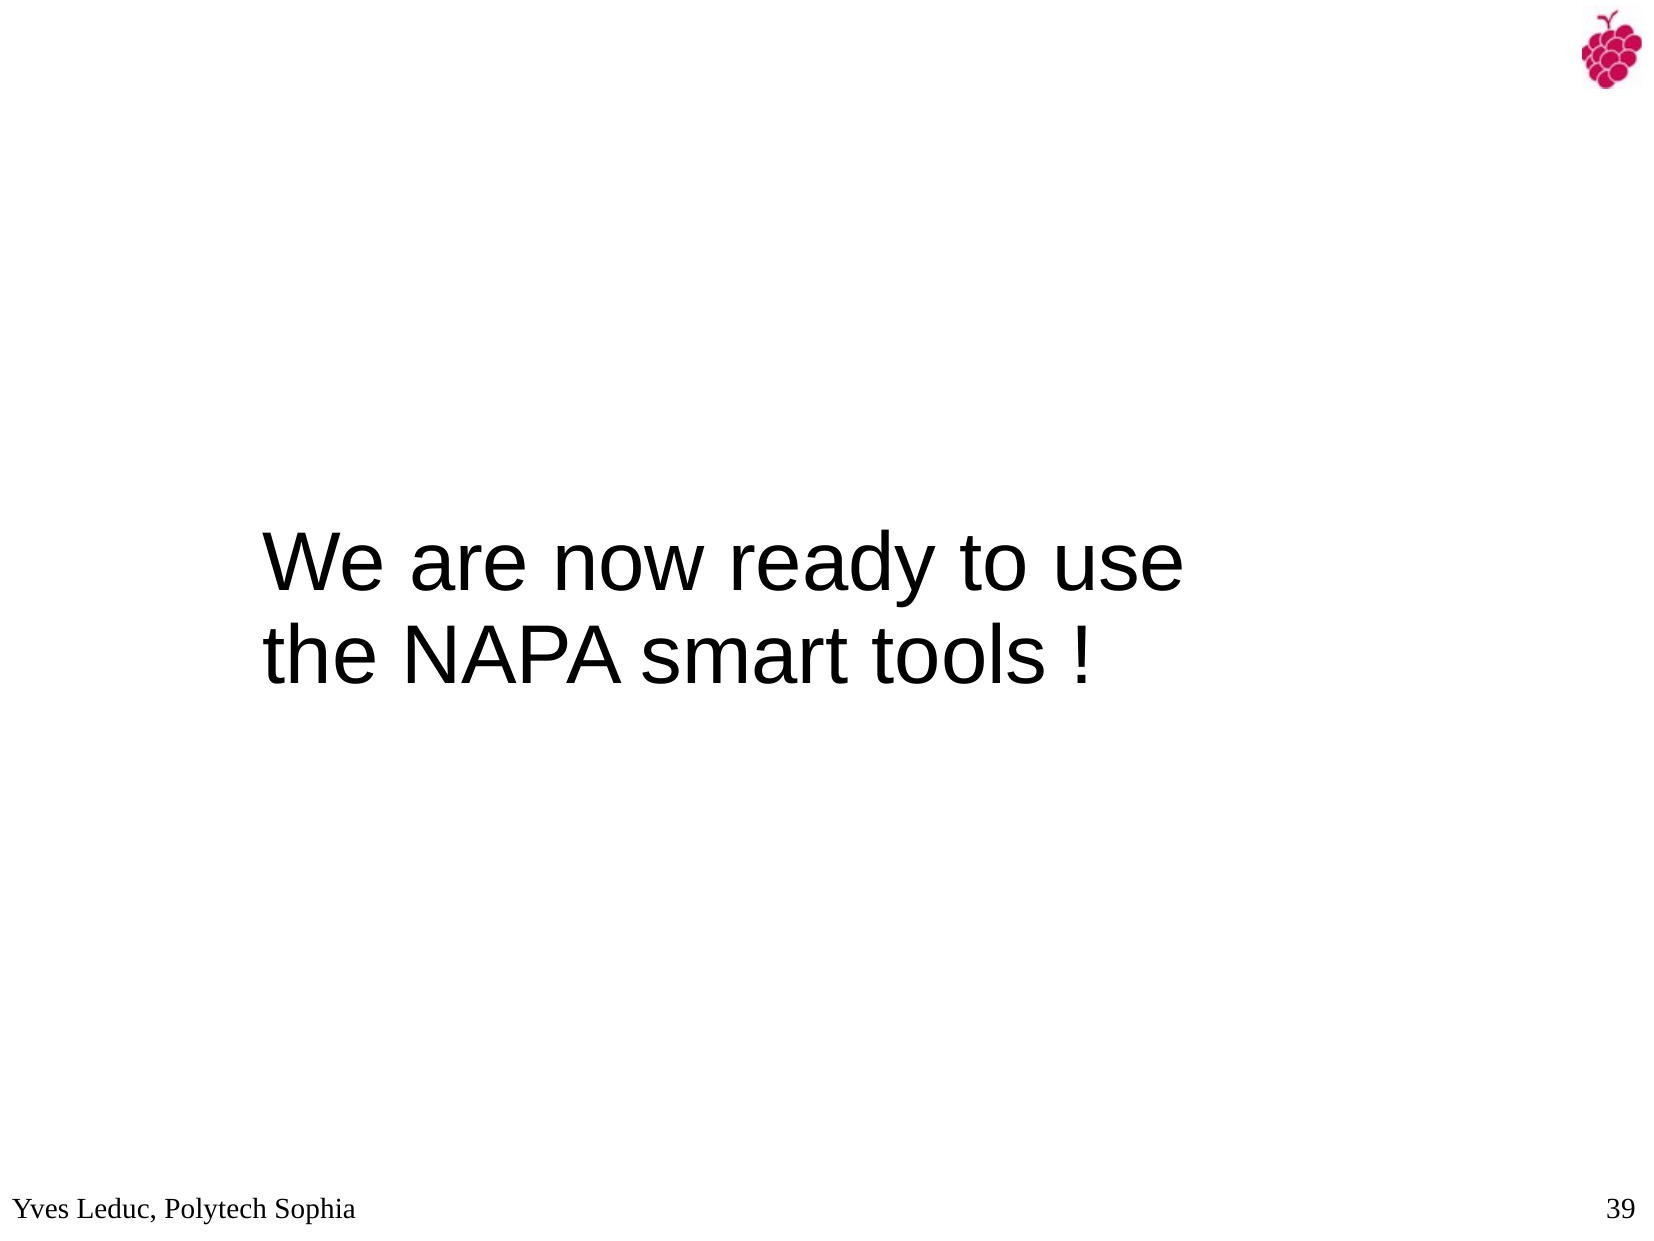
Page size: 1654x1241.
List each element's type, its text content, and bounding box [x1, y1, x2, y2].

text_box We are now ready to use the NAPA smart tools ! [248, 507, 1264, 709]
picture [1582, 5, 1642, 89]
